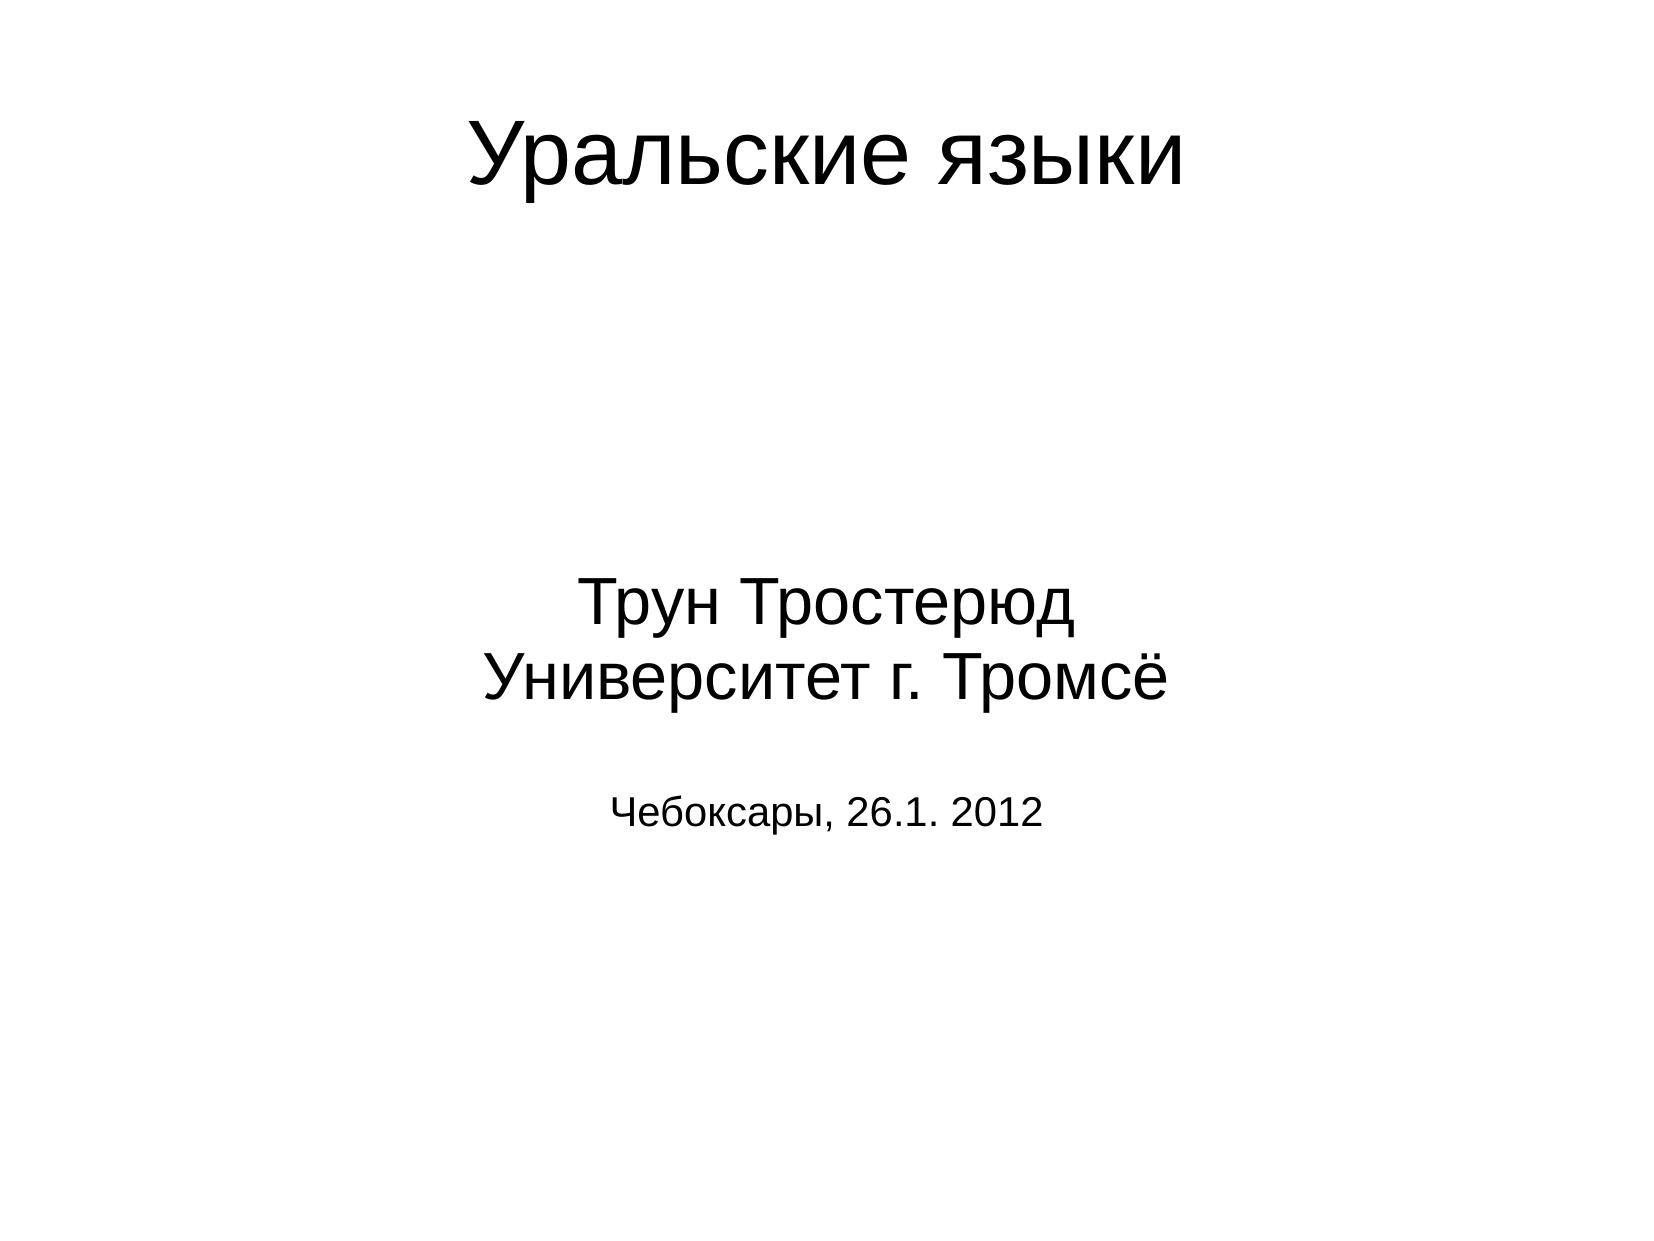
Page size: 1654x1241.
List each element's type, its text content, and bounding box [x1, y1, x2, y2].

subtitle Трун Тростерюд Университет г. Тромсё Чебоксары, 26.1. 2012 [82, 290, 1571, 1109]
title Уральские языки [82, 49, 1571, 257]
